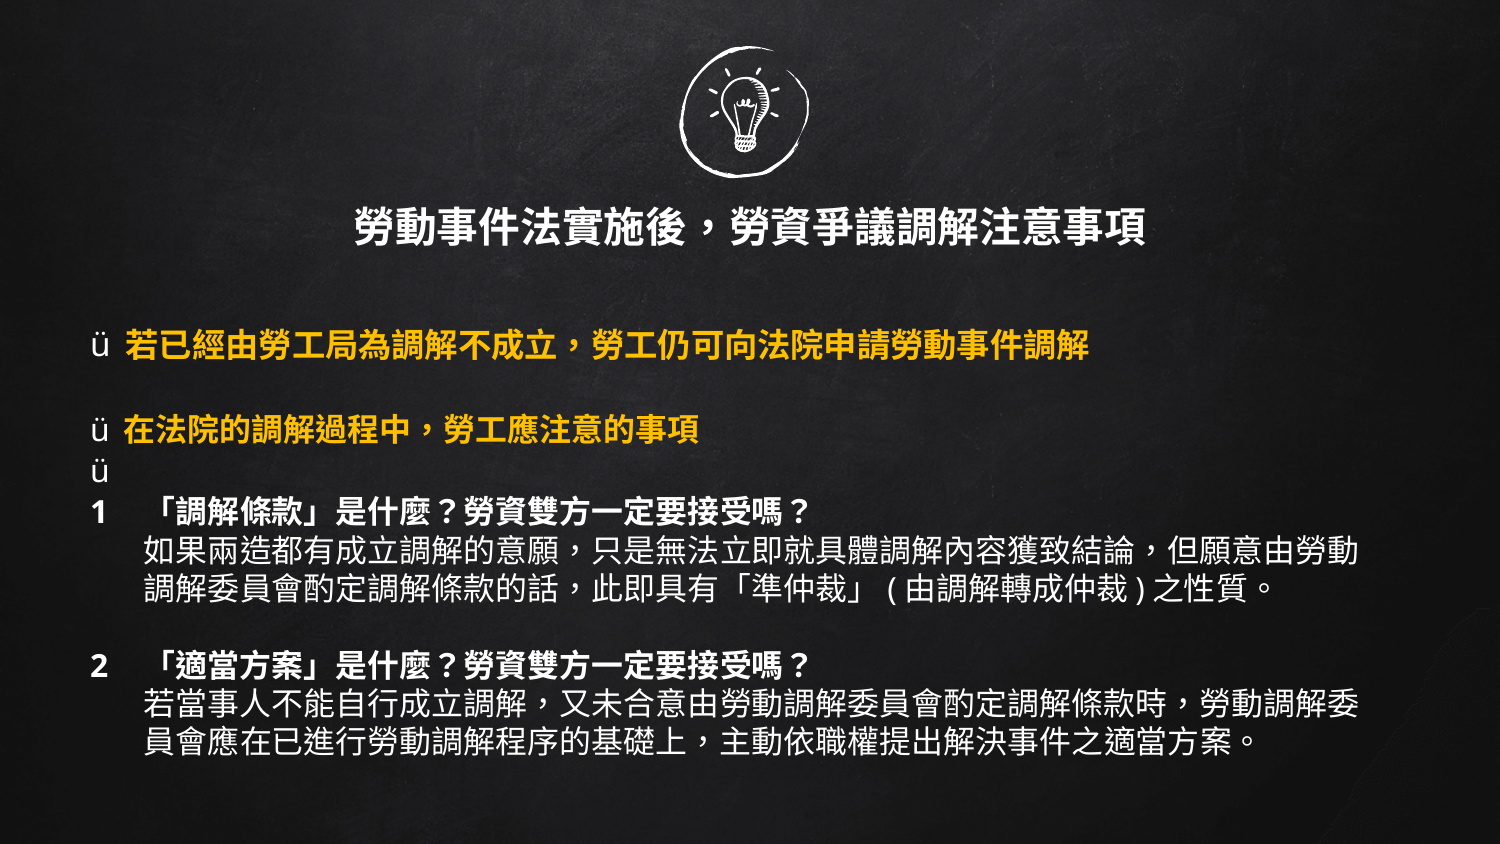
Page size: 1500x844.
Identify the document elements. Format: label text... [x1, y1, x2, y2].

text_box [725, 68, 731, 77]
text_box [770, 87, 780, 92]
text_box [708, 88, 718, 95]
text_box [710, 111, 719, 118]
list 若已經由勞工局為調解不成立，勞工仍可向法院申請勞動事件調解 [75, 309, 1424, 490]
text_box [679, 46, 809, 179]
text_box [720, 76, 770, 153]
text_box [755, 67, 762, 75]
title 勞動事件法實施後，勞資爭議調解注意事項 [0, 185, 1500, 300]
list 在法院的調解過程中，勞工應注意的事項 「調解條款」是什麼？勞資雙方一定要接受嗎？ 如果兩造都有成立調解的意願，只是無法立即就具體調解內容獲致結論，但願意由勞動 調解委員會酌定調解條款的話，此即具有「準仲裁」(由調解轉成仲裁)之性質。 「適當方案」是什麼？勞資雙方一定要接受嗎？ 若當事人不能自行成立調解，又未合意由勞動調解委員會酌定調解條款時，勞動調解委 員會應在已進行勞動調解程序的基礎上，主動依職權提出解決事件之適當方案。 [75, 395, 1400, 800]
text_box [770, 112, 779, 118]
